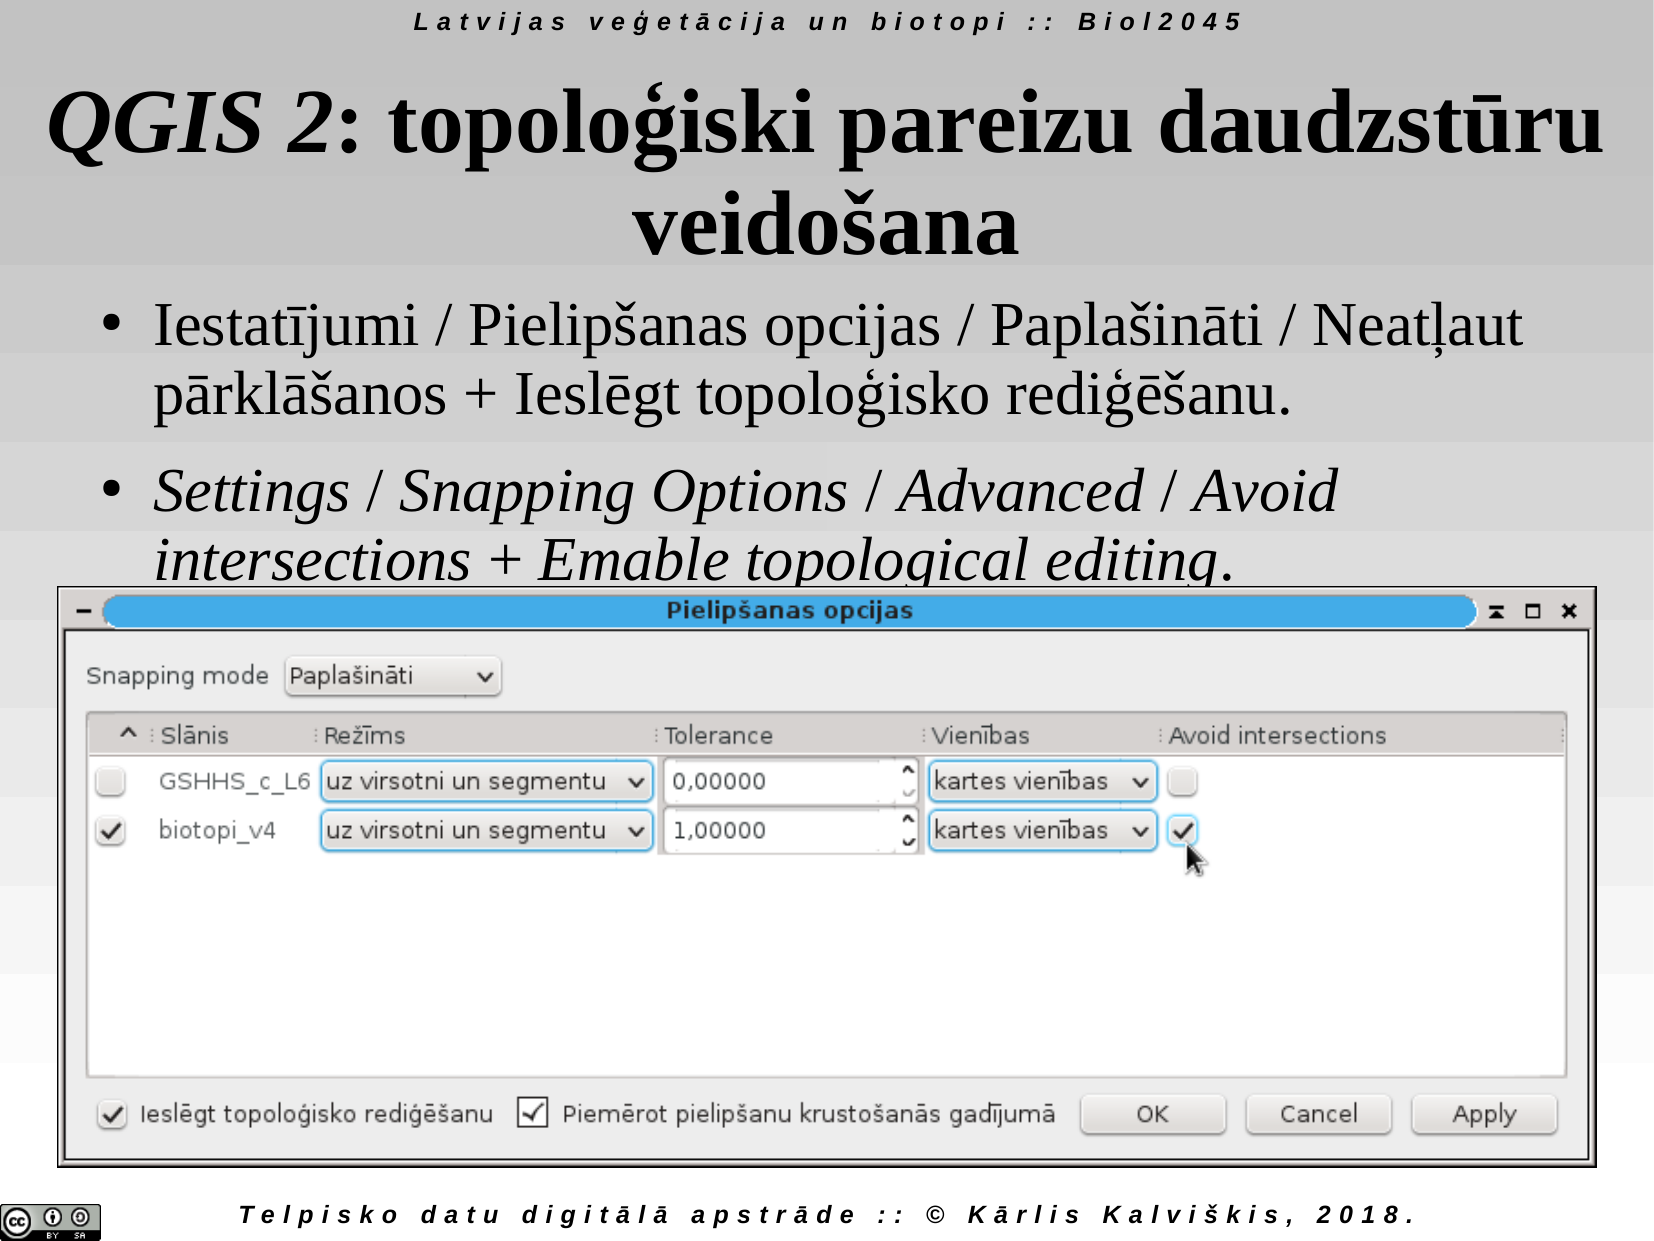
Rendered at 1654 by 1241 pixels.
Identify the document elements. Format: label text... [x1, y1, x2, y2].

picture [0, 0, 1654, 1241]
title QGIS 2: topoloģiski pareizu daudzstūru veidošana [29, 49, 1625, 296]
list Iestatījumi / Pielipšanas opcijas / Paplašināti / Neatļaut pārklāšanos + Ieslēgt topoloģisko rediģēšanu. Settings / Snapping Options / Advanced / Avoid intersections + Emable topological editing. [82, 289, 1571, 586]
